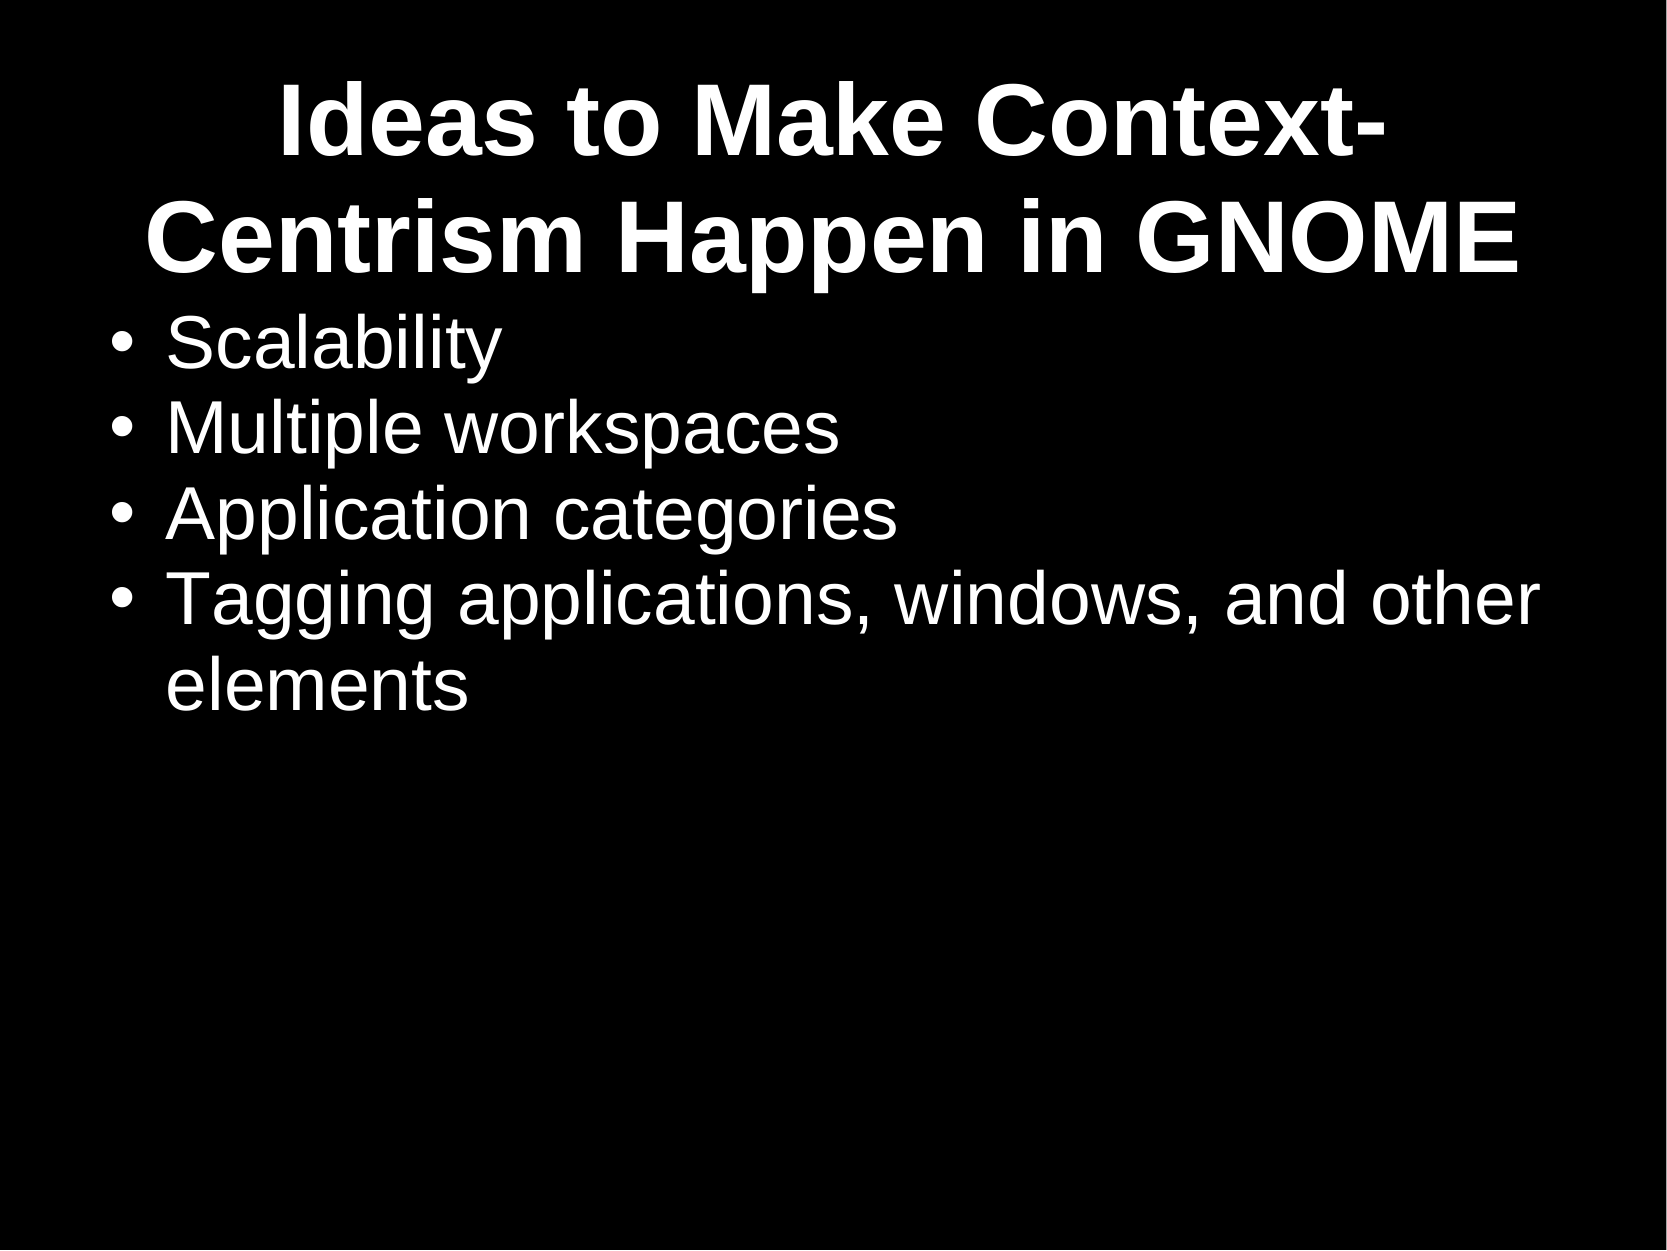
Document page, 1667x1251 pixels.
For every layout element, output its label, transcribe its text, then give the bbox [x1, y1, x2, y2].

text_box Ideas to Make Context-Centrism Happen in GNOME [90, 62, 1577, 296]
text_box Scalability Multiple workspaces Application categories Tagging applications, windows, and other elements [90, 299, 1577, 813]
